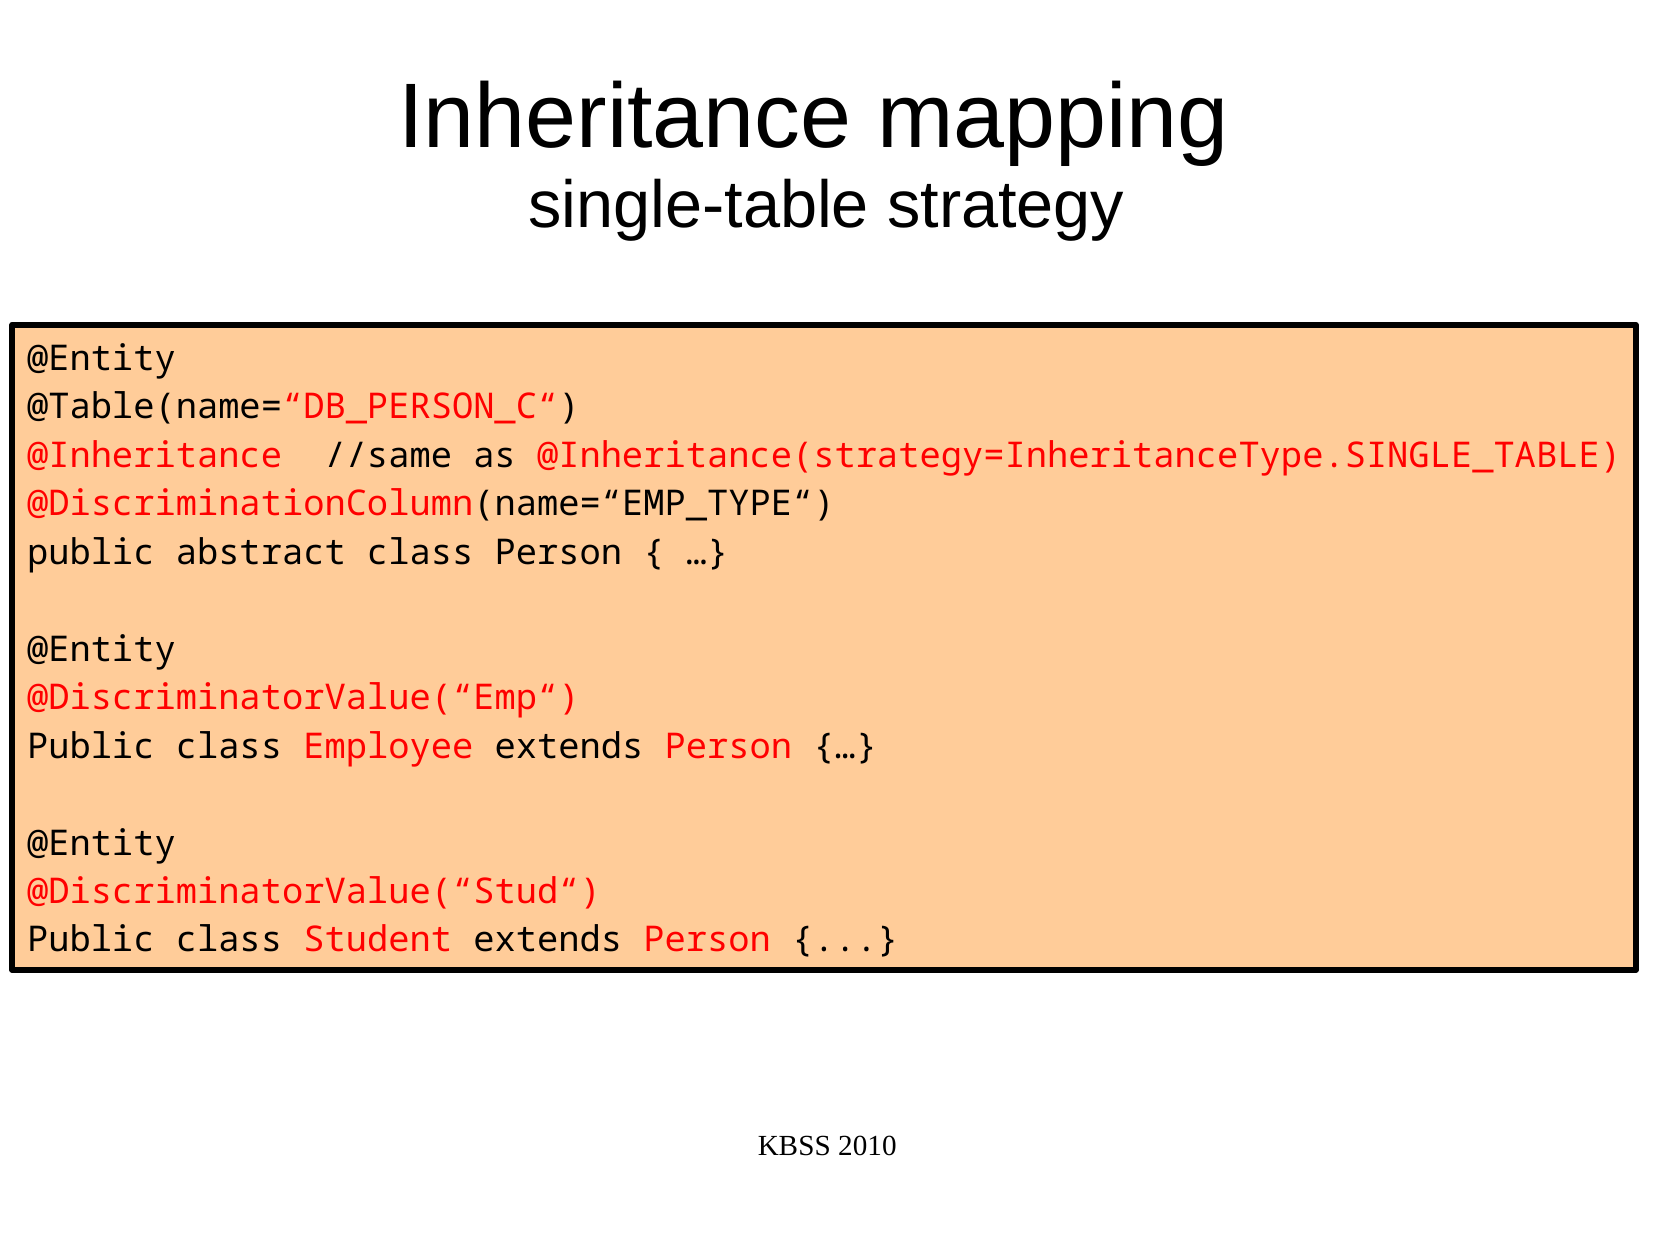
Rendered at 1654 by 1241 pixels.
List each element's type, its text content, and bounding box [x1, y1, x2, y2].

text_box @Entity @Table(name=“DB_PERSON_C“) @Inheritance //same as @Inheritance(strategy=InheritanceType.SINGLE_TABLE) @DiscriminationColumn(name=“EMP_TYPE“) public abstract class Person { …} @Entity @DiscriminatorValue(“Emp“) Public class Employee extends Person {…} @Entity @DiscriminatorValue(“Stud“) Public class Student extends Person {...} [12, 324, 1636, 877]
title Inheritance mapping single-table strategy [82, 49, 1571, 257]
